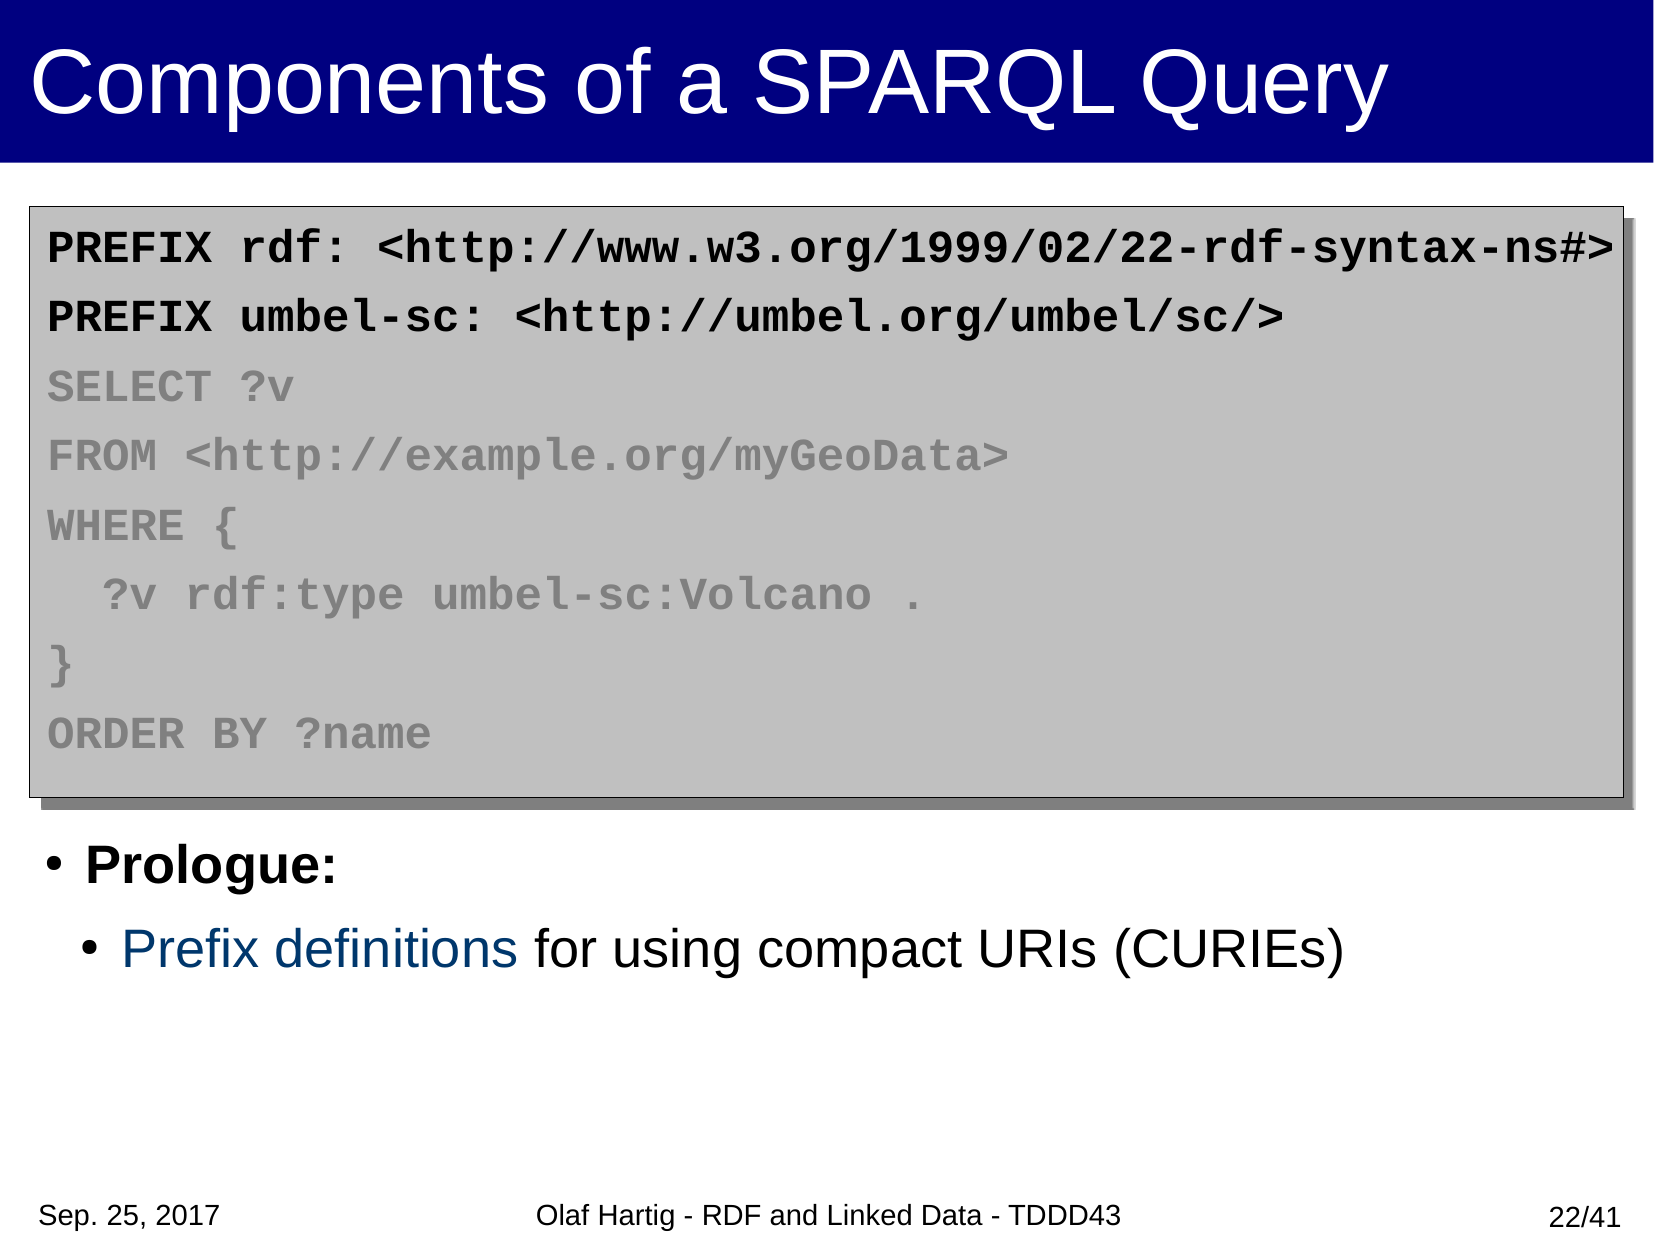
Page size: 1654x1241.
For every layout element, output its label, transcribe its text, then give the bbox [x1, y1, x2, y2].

title Components of a SPARQL Query [0, 0, 1654, 163]
text_box Prologue: Prefix definitions for using compact URIs (CURIEs) [29, 826, 1625, 1152]
text_box PREFIX rdf: <http://www.w3.org/1999/02/22-rdf-syntax-ns#> PREFIX umbel-sc: <http://umbel.org/umbel/sc/> SELECT ?v FROM <http://example.org/myGeoData> WHERE { ?v rdf:type umbel-sc:Volcano . } ORDER BY ?name [29, 206, 1624, 798]
